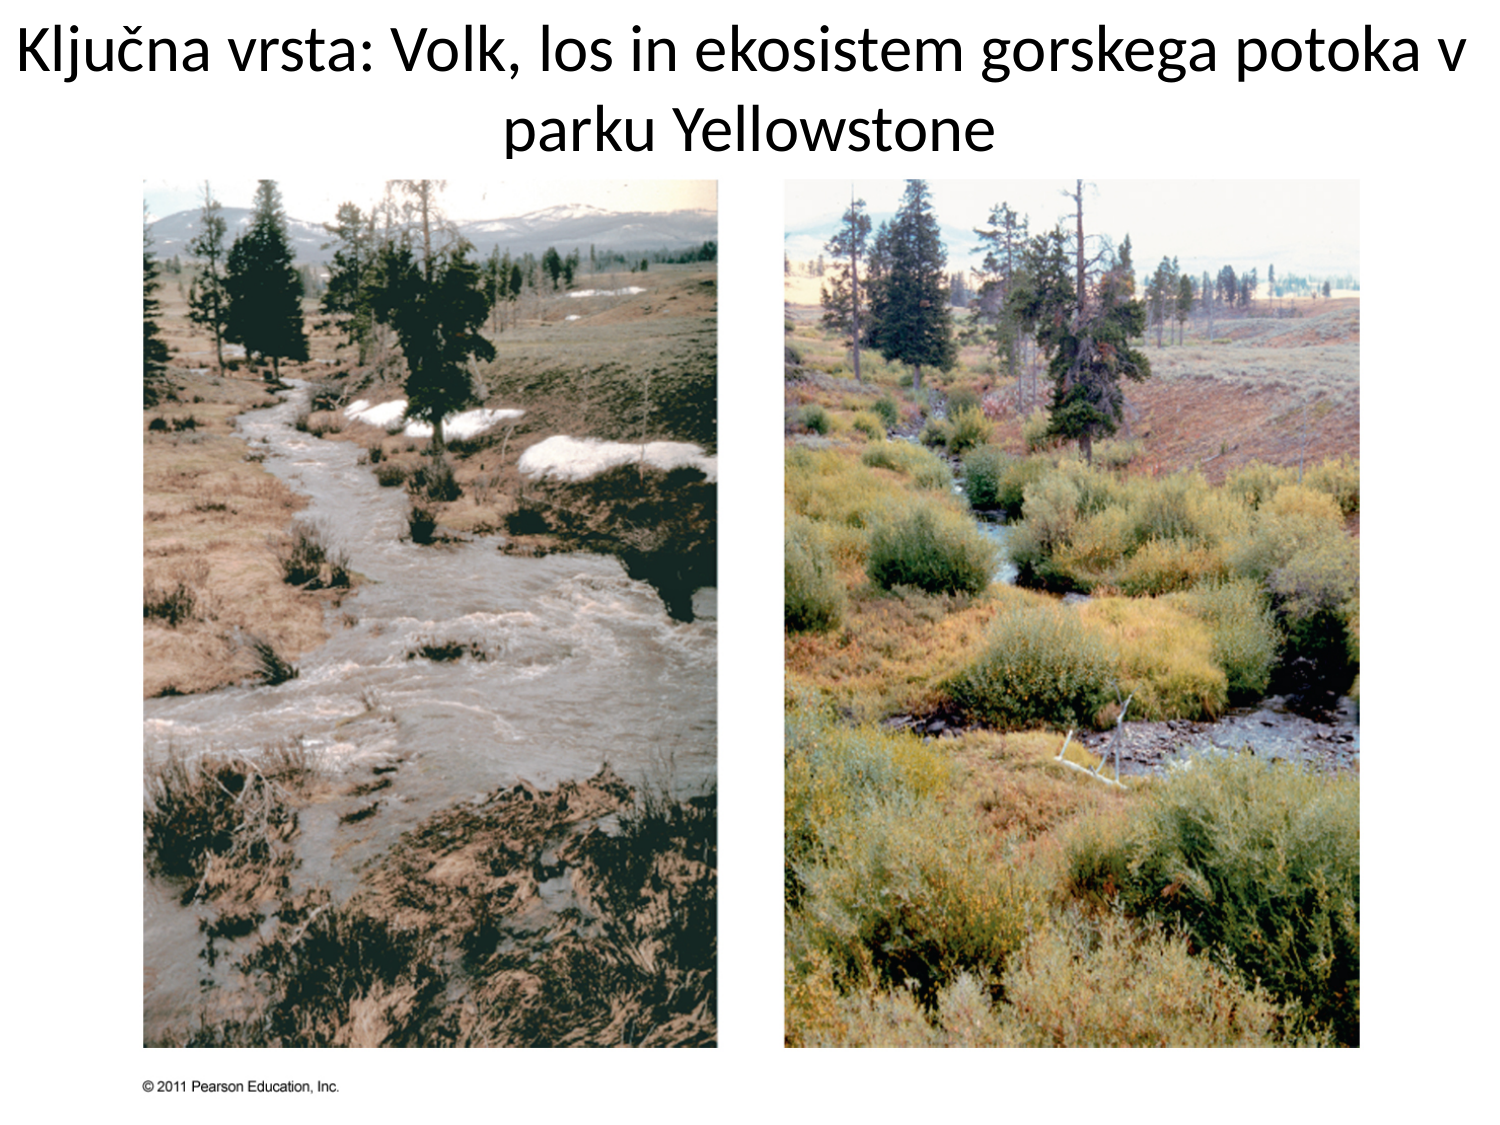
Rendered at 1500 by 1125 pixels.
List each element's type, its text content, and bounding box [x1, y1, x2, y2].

title Ključna vrsta: Volk, los in ekosistem gorskega potoka v parku Yellowstone [0, 0, 1500, 279]
picture [123, 159, 1382, 1125]
